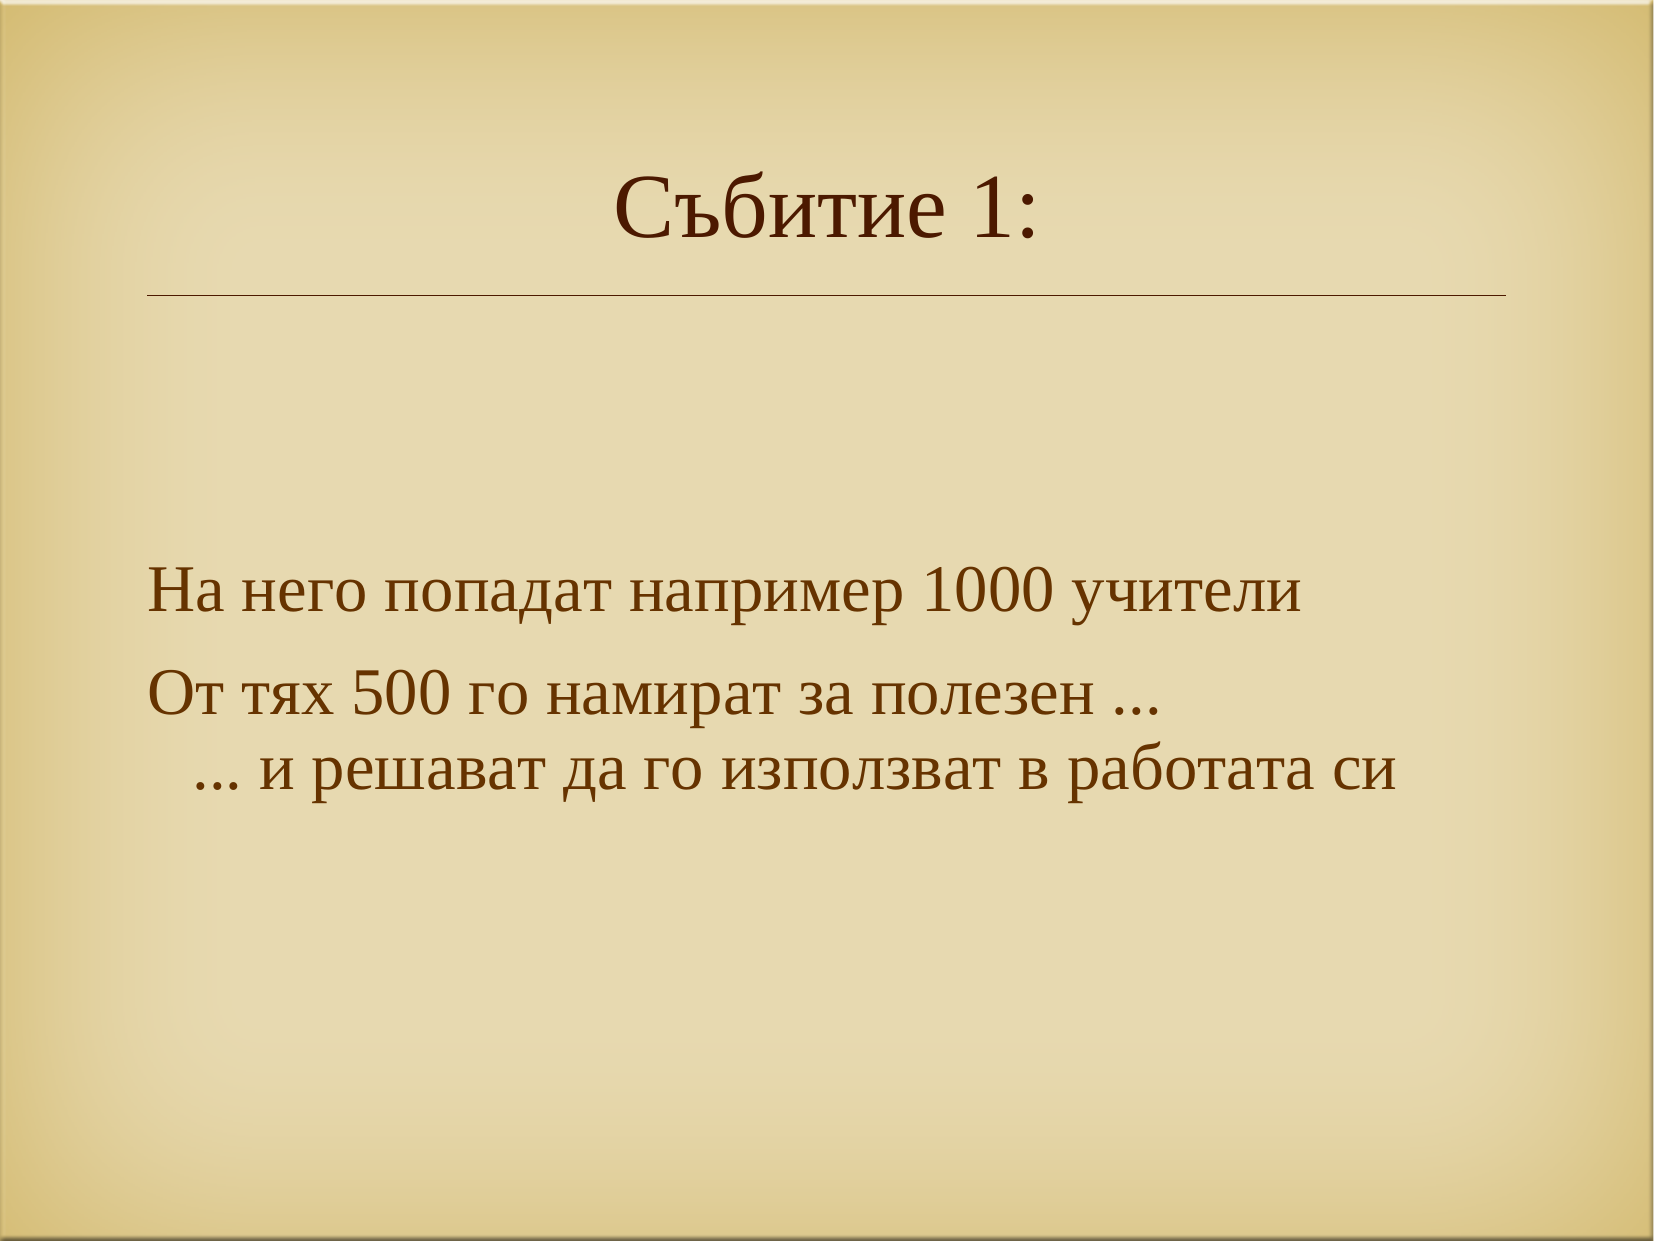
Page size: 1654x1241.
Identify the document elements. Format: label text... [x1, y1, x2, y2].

title Събитие 1: [121, 102, 1534, 311]
list На него попадат например 1000 учители От тях 500 го намират за полезен ... ... и решават да го използват в работата си [121, 344, 1534, 1127]
picture [0, 0, 1654, 1241]
